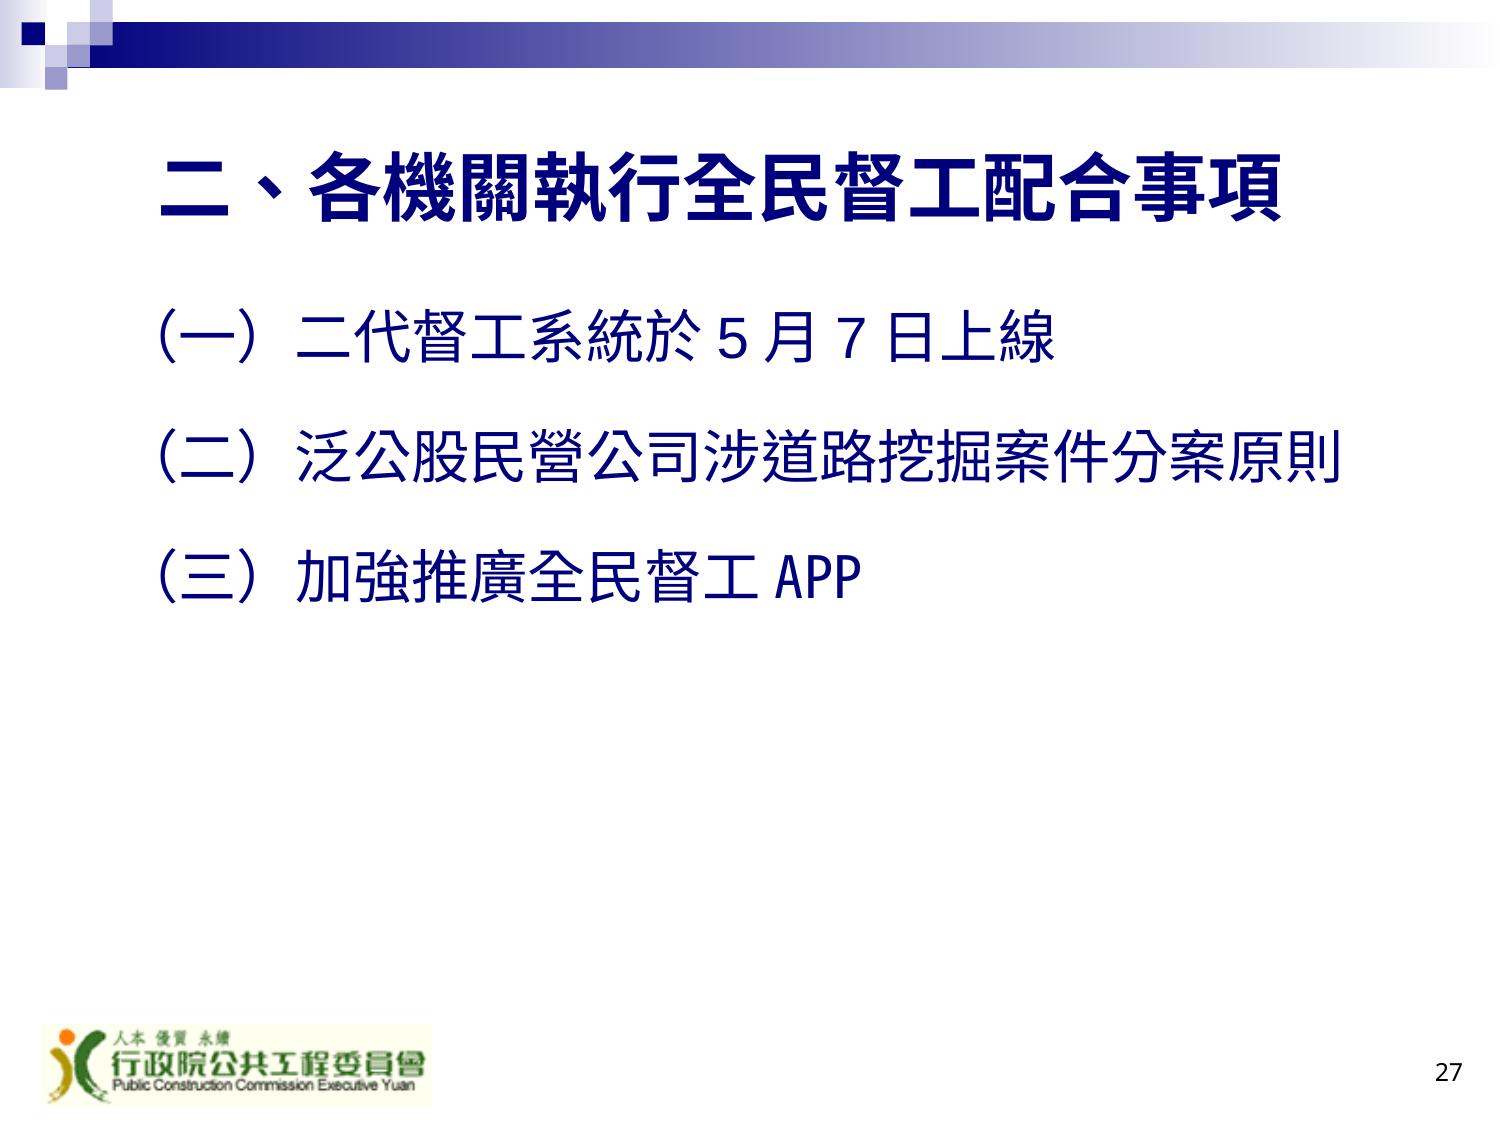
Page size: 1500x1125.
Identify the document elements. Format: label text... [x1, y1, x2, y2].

title 二、各機關執行全民督工配合事項 [105, 117, 1334, 254]
text_box <編號> [1128, 1023, 1479, 1099]
text_box （一）二代督工系統於5月7日上線 （二）泛公股民營公司涉道路挖掘案件分案原則 （三）加強推廣全民督工APP [105, 292, 1442, 988]
picture [41, 1023, 432, 1106]
